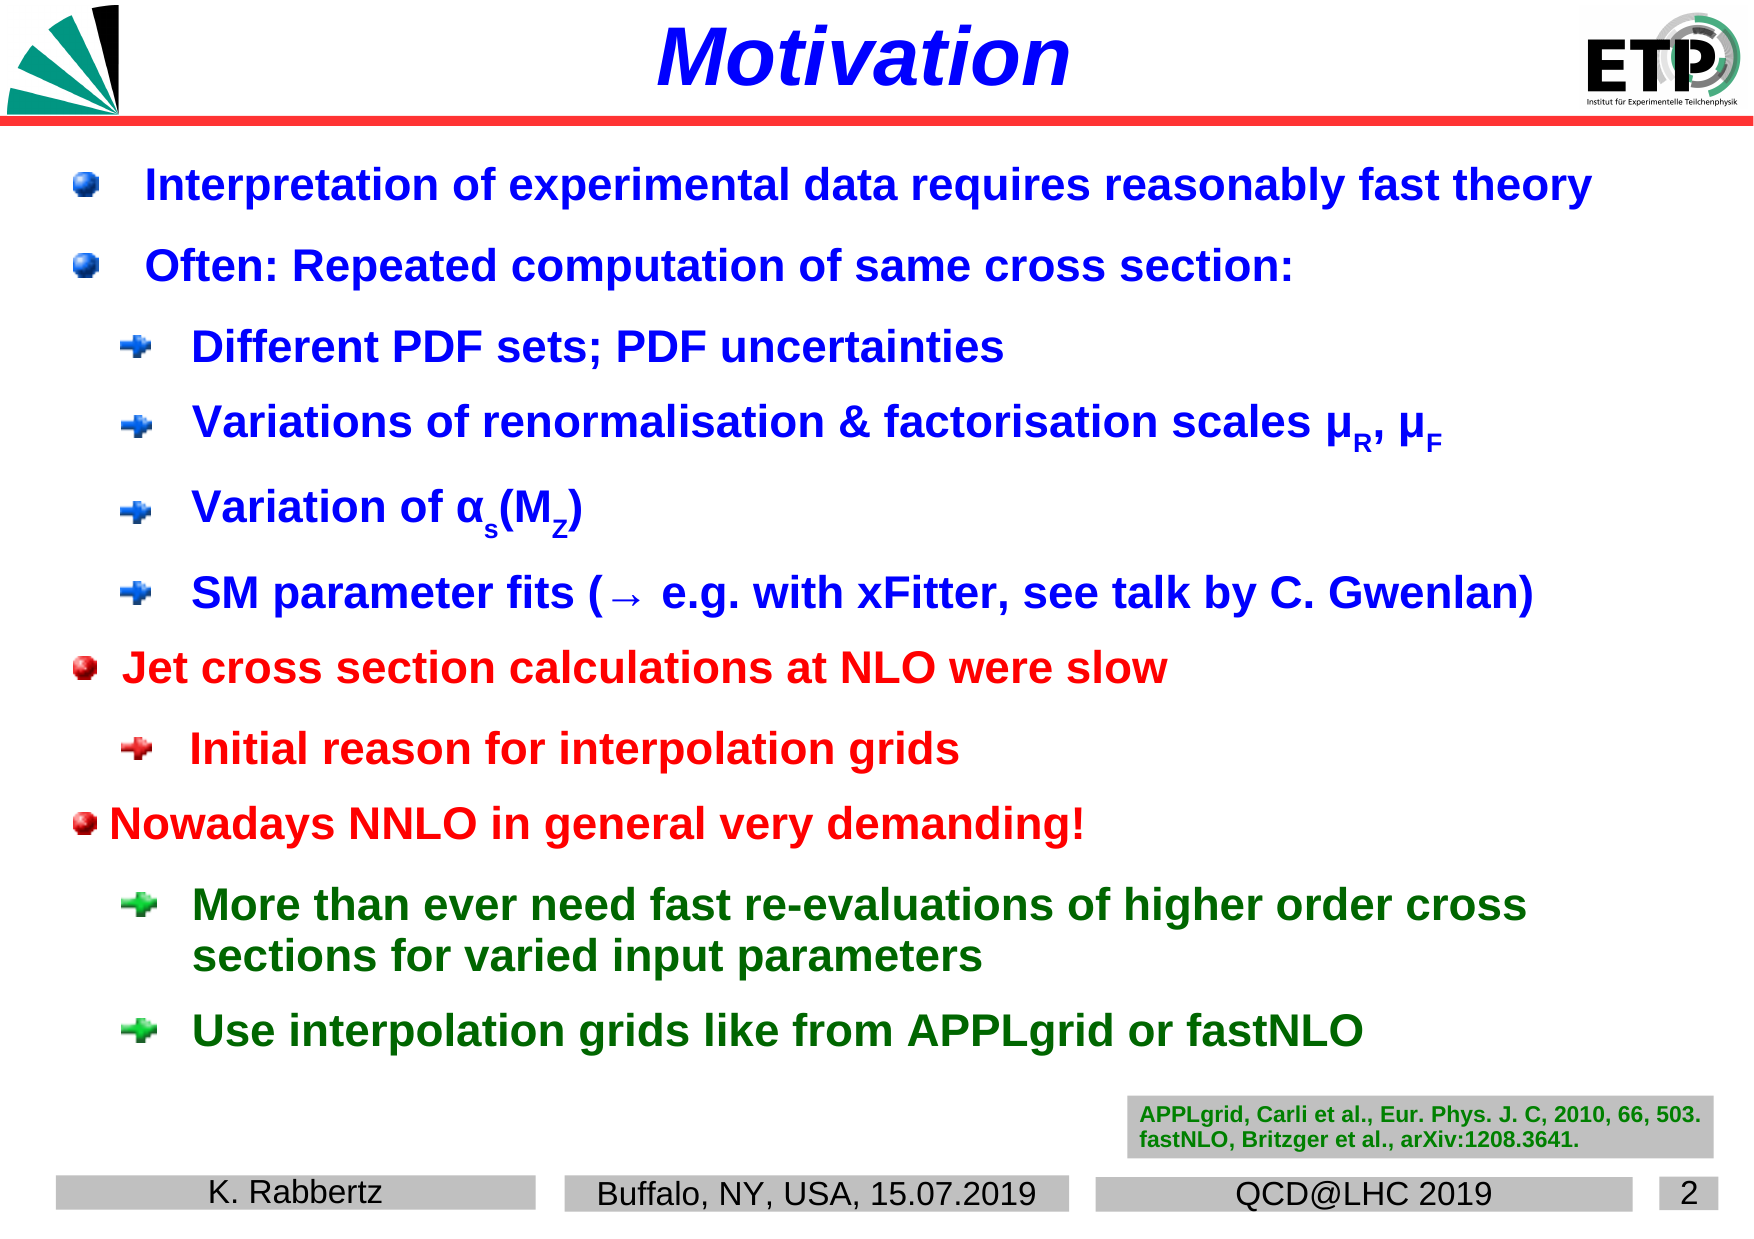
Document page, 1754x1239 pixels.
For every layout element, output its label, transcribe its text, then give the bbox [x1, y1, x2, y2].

text_box APPLgrid, Carli et al., Eur. Phys. J. C, 2010, 66, 503. fastNLO, Britzger et al., arXiv:1208.3641. [1127, 1095, 1714, 1159]
list Interpretation of experimental data requires reasonably fast theory Often: Repeated computation of same cross section: Different PDF sets; PDF uncertainties Variations of renormalisation & factorisation scales μR, μF Variation of αs(MZ) SM parameter fits (→ e.g. with xFitter, see talk by C. Gwenlan) Jet cross section calculations at NLO were slow Initial reason for interpolation grids Nowadays NNLO in general very demanding! More than ever need fast re-evaluations of higher order cross sections for varied input parameters Use interpolation grids like from APPLgrid or fastNLO [62, 159, 1688, 1110]
picture [1606, 5, 1748, 109]
title Motivation [123, 0, 1606, 114]
picture [7, 5, 119, 116]
